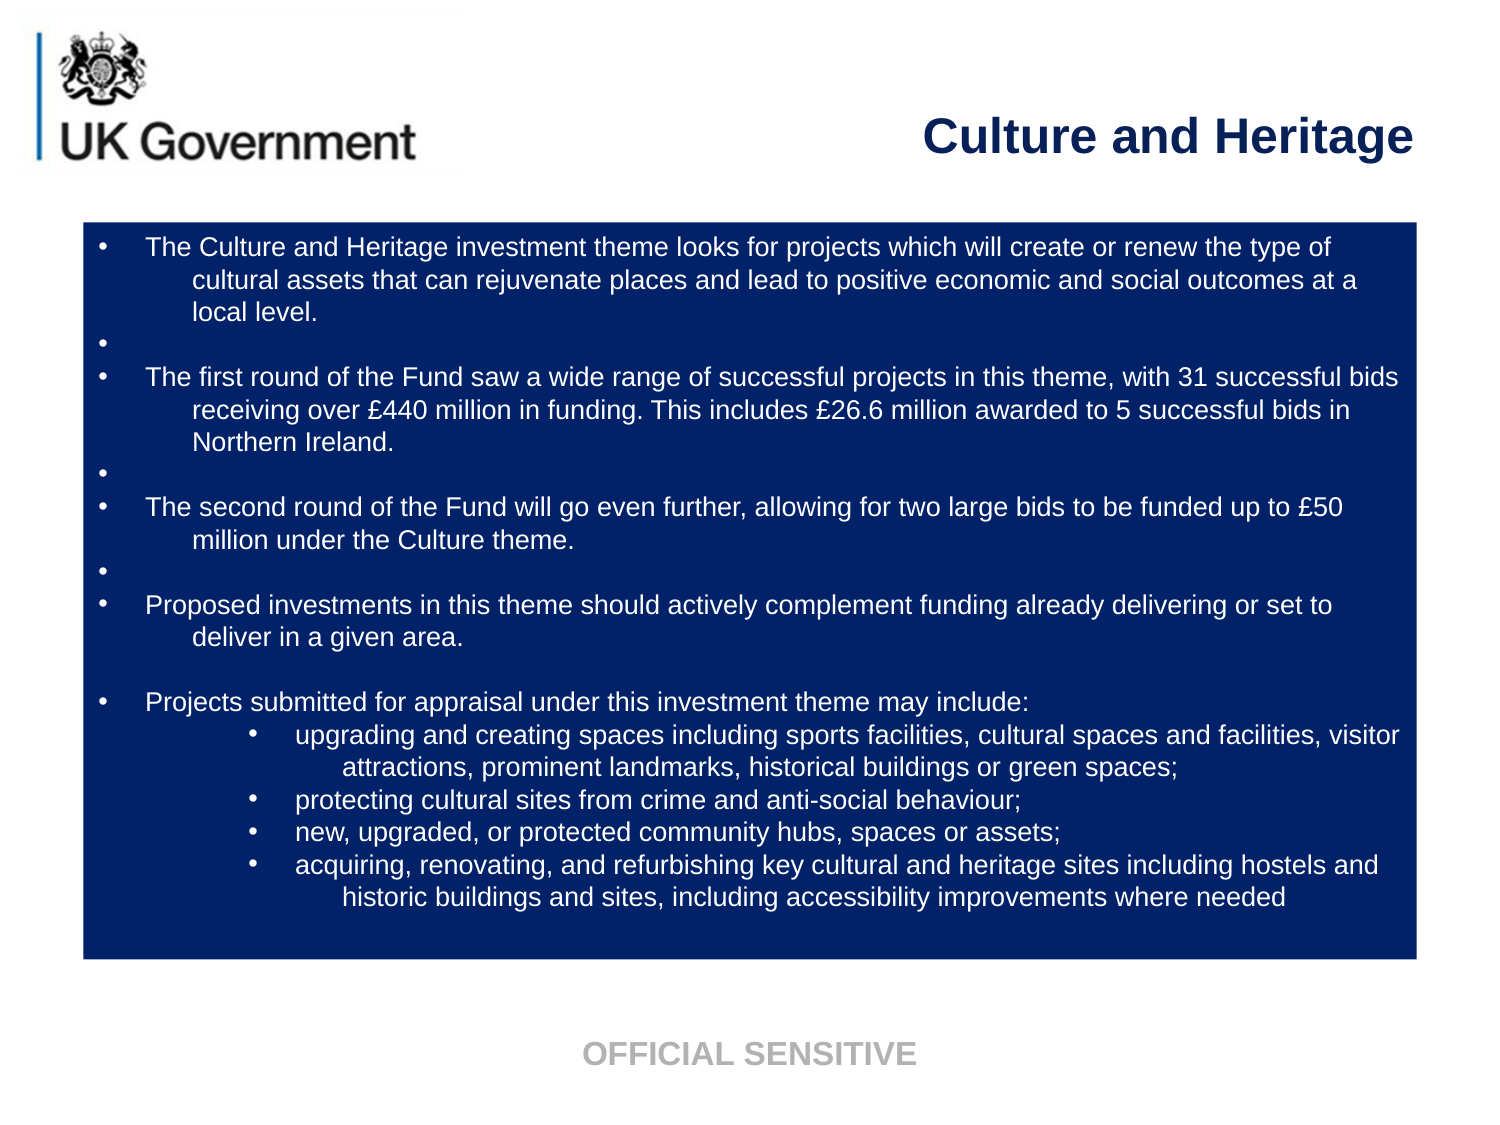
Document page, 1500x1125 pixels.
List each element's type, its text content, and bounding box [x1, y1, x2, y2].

picture [19, 0, 466, 173]
title Culture and Heritage [907, 96, 1500, 173]
text_box The Culture and Heritage investment theme looks for projects which will create or renew the type of cultural assets that can rejuvenate places and lead to positive economic and social outcomes at a local level. The first round of the Fund saw a wide range of successful projects in this theme, with 31 successful bids receiving over £440 million in funding. This includes £26.6 million awarded to 5 successful bids in Northern Ireland. The second round of the Fund will go even further, allowing for two large bids to be funded up to £50 million under the Culture theme. Proposed investments in this theme should actively complement funding already delivering or set to deliver in a given area. Projects submitted for appraisal under this investment theme may include: upgrading and creating spaces including sports facilities, cultural spaces and facilities, visitor attractions, prominent landmarks, historical buildings or green spaces; protecting cultural sites from crime and anti-social behaviour; new, upgraded, or protected community hubs, spaces or assets; acquiring, renovating, and refurbishing key cultural and heritage sites including hostels and historic buildings and sites, including accessibility improvements where needed [83, 222, 1417, 960]
